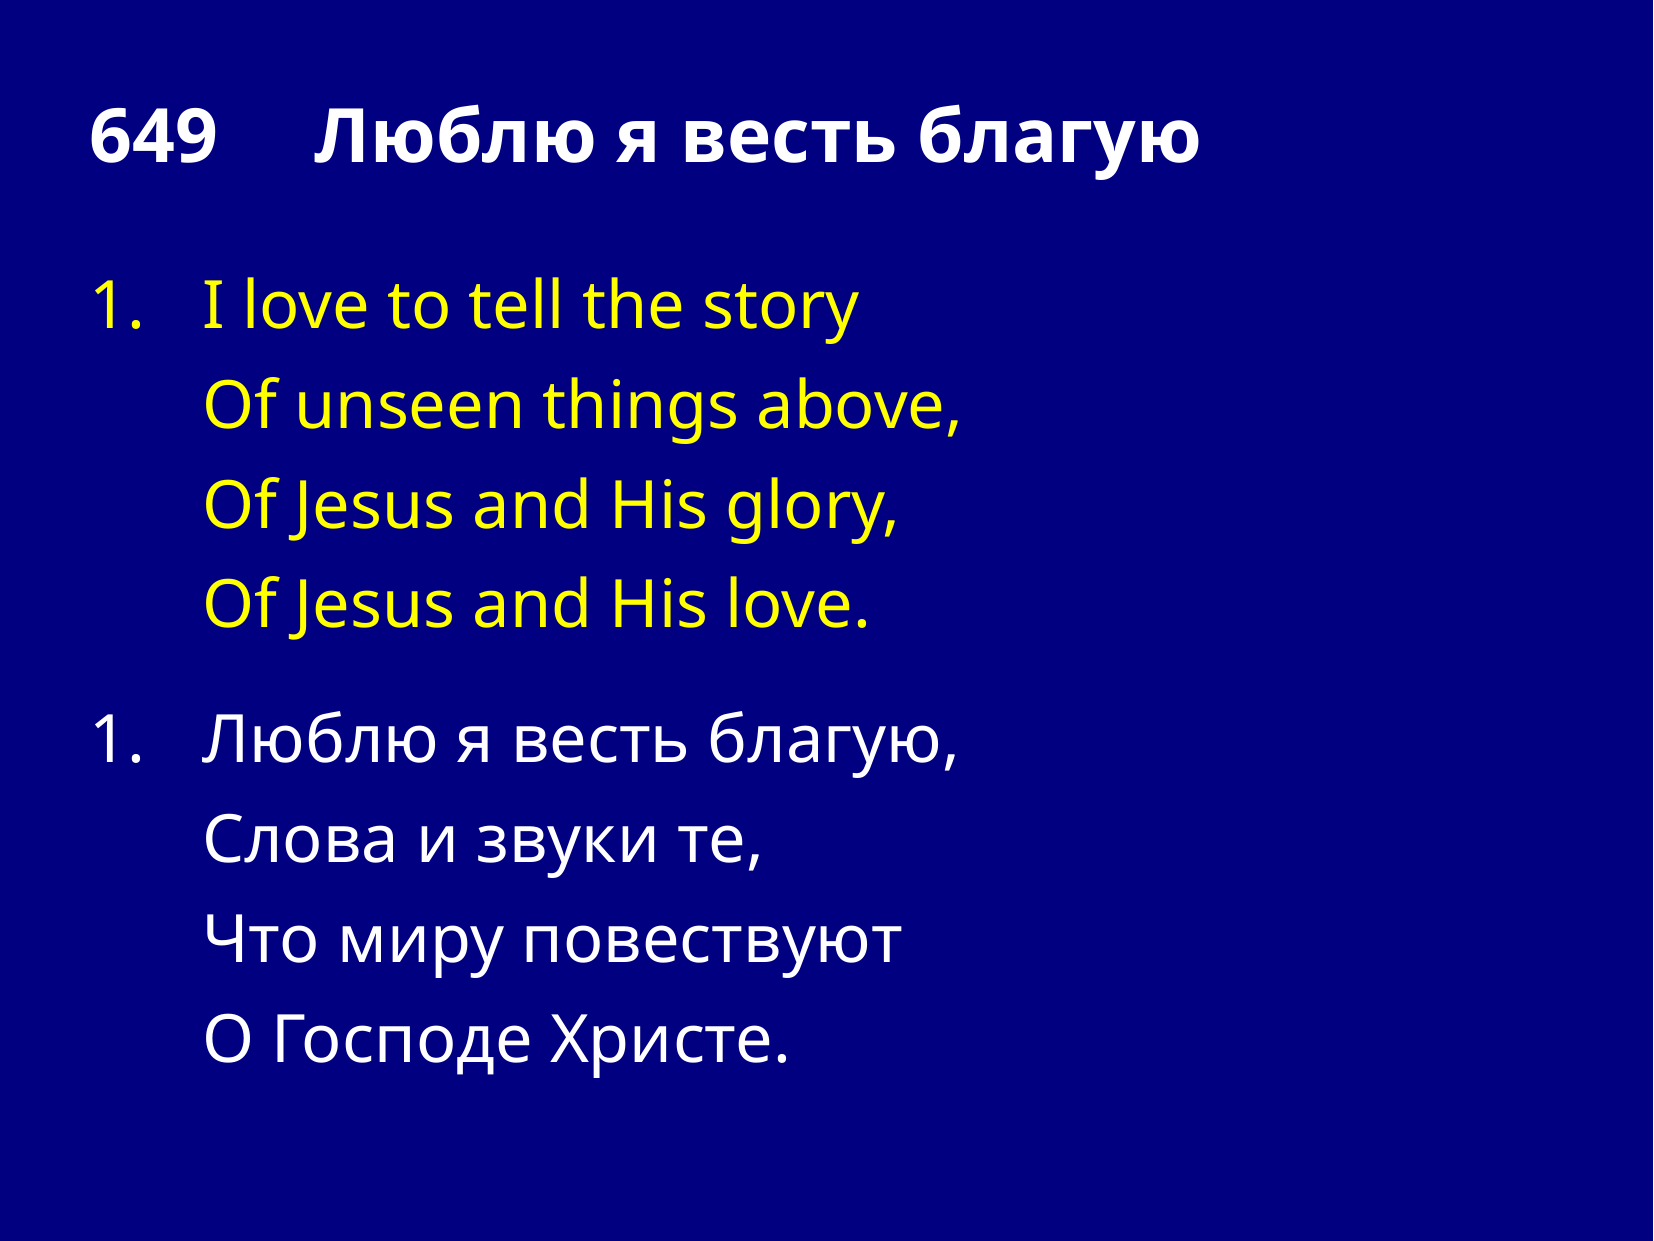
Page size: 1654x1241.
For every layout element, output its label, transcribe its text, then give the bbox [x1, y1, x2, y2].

text_box 1. I love to tell the story Of unseen things above, Of Jesus and His glory, Of Jesus and His love. [75, 188, 1576, 638]
text_box 649 Люблю я весть благую [75, 75, 1576, 188]
text_box 1. Люблю я весть благую, Слова и звуки те, Что миру повествуют О Господе Христе. [75, 675, 1576, 1163]
